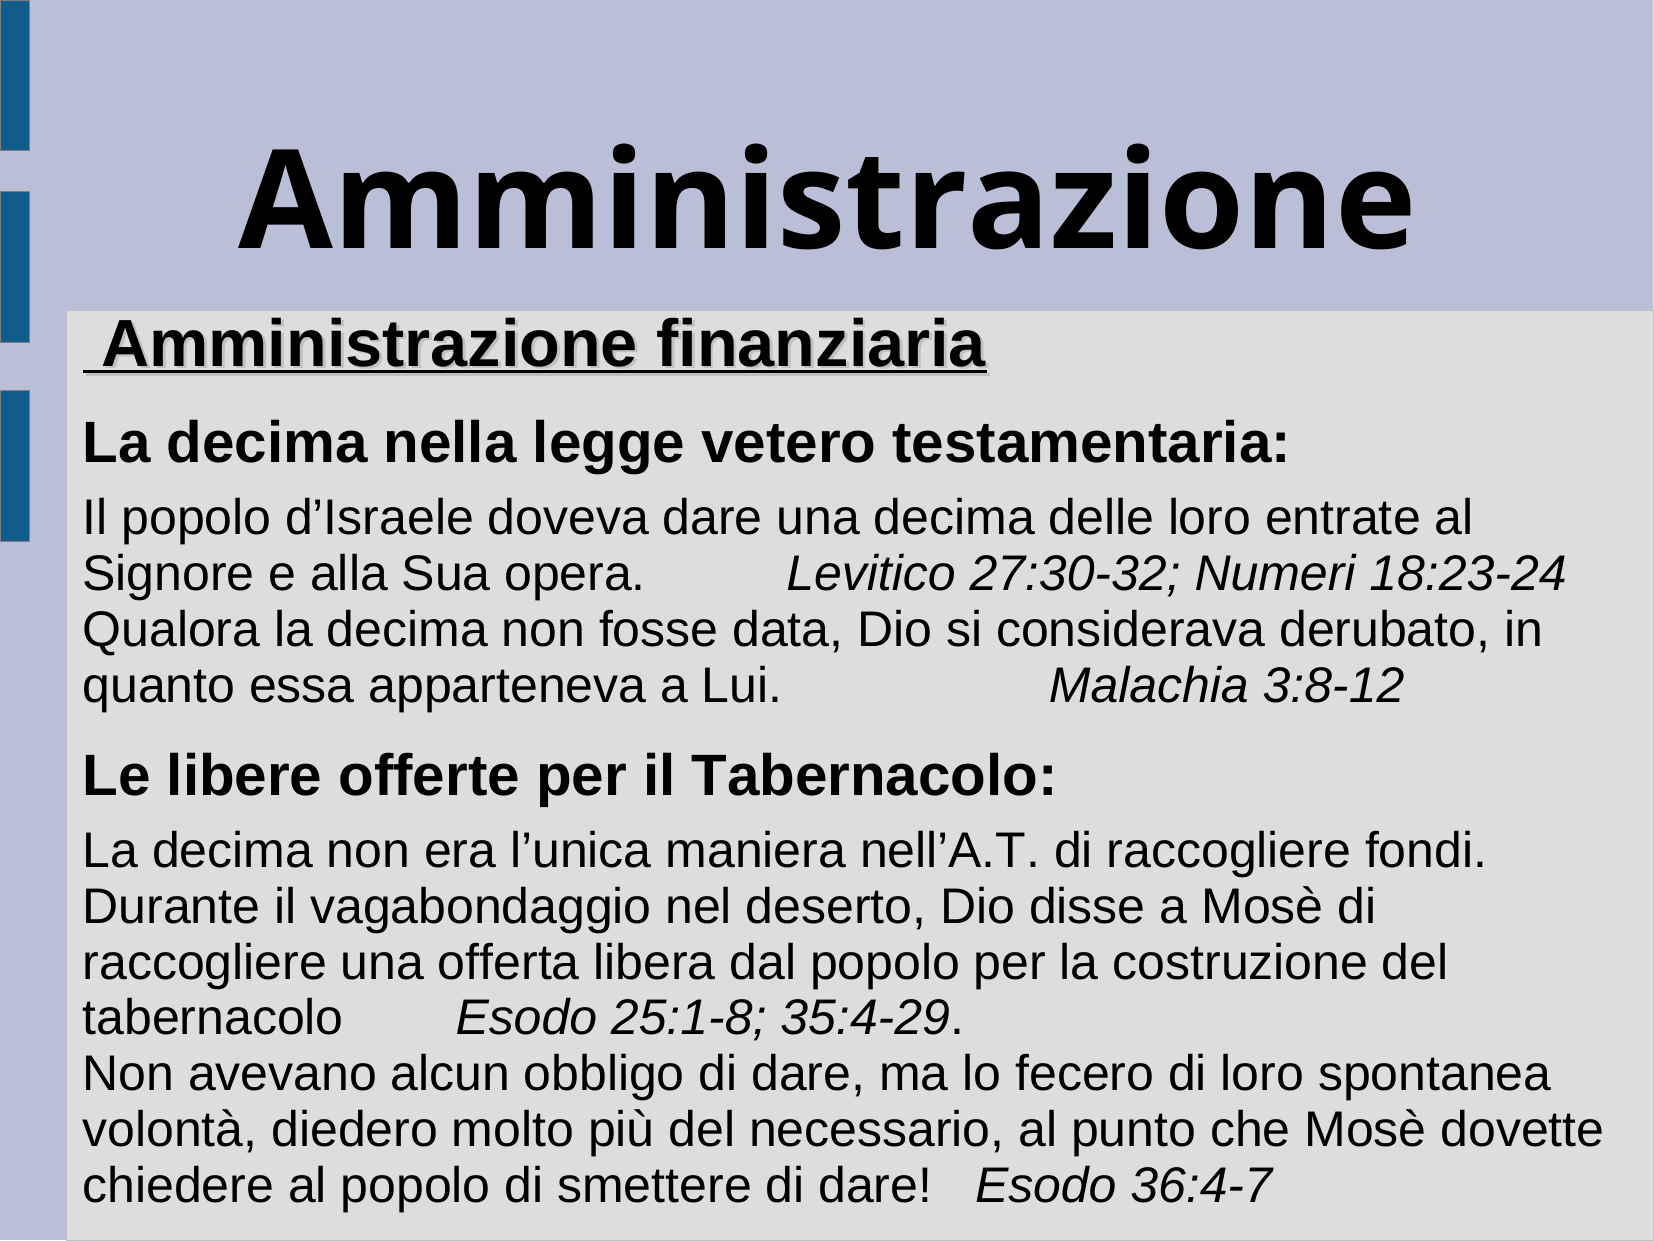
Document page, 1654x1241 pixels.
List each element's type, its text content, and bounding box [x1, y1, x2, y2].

title Amministrazione [121, 83, 1534, 305]
list Amministrazione finanziaria La decima nella legge vetero testamentaria: Il popolo d’Israele doveva dare una decima delle loro entrate al Signore e alla Sua opera. Levitico 27:30-32; Numeri 18:23-24 Qualora la decima non fosse data, Dio si considerava derubato, in quanto essa apparteneva a Lui. Malachia 3:8-12 Le libere offerte per il Tabernacolo: La decima non era l’unica maniera nell’A.T. di raccogliere fondi. Durante il vagabondaggio nel deserto, Dio disse a Mosè di raccogliere una offerta libera dal popolo per la costruzione del tabernacolo Esodo 25:1-8; 35:4-29. Non avevano alcun obbligo di dare, ma lo fecero di loro spontanea volontà, diedero molto più del necessario, al punto che Mosè dovette chiedere al popolo di smettere di dare! Esodo 36:4-7 [82, 305, 1630, 1241]
